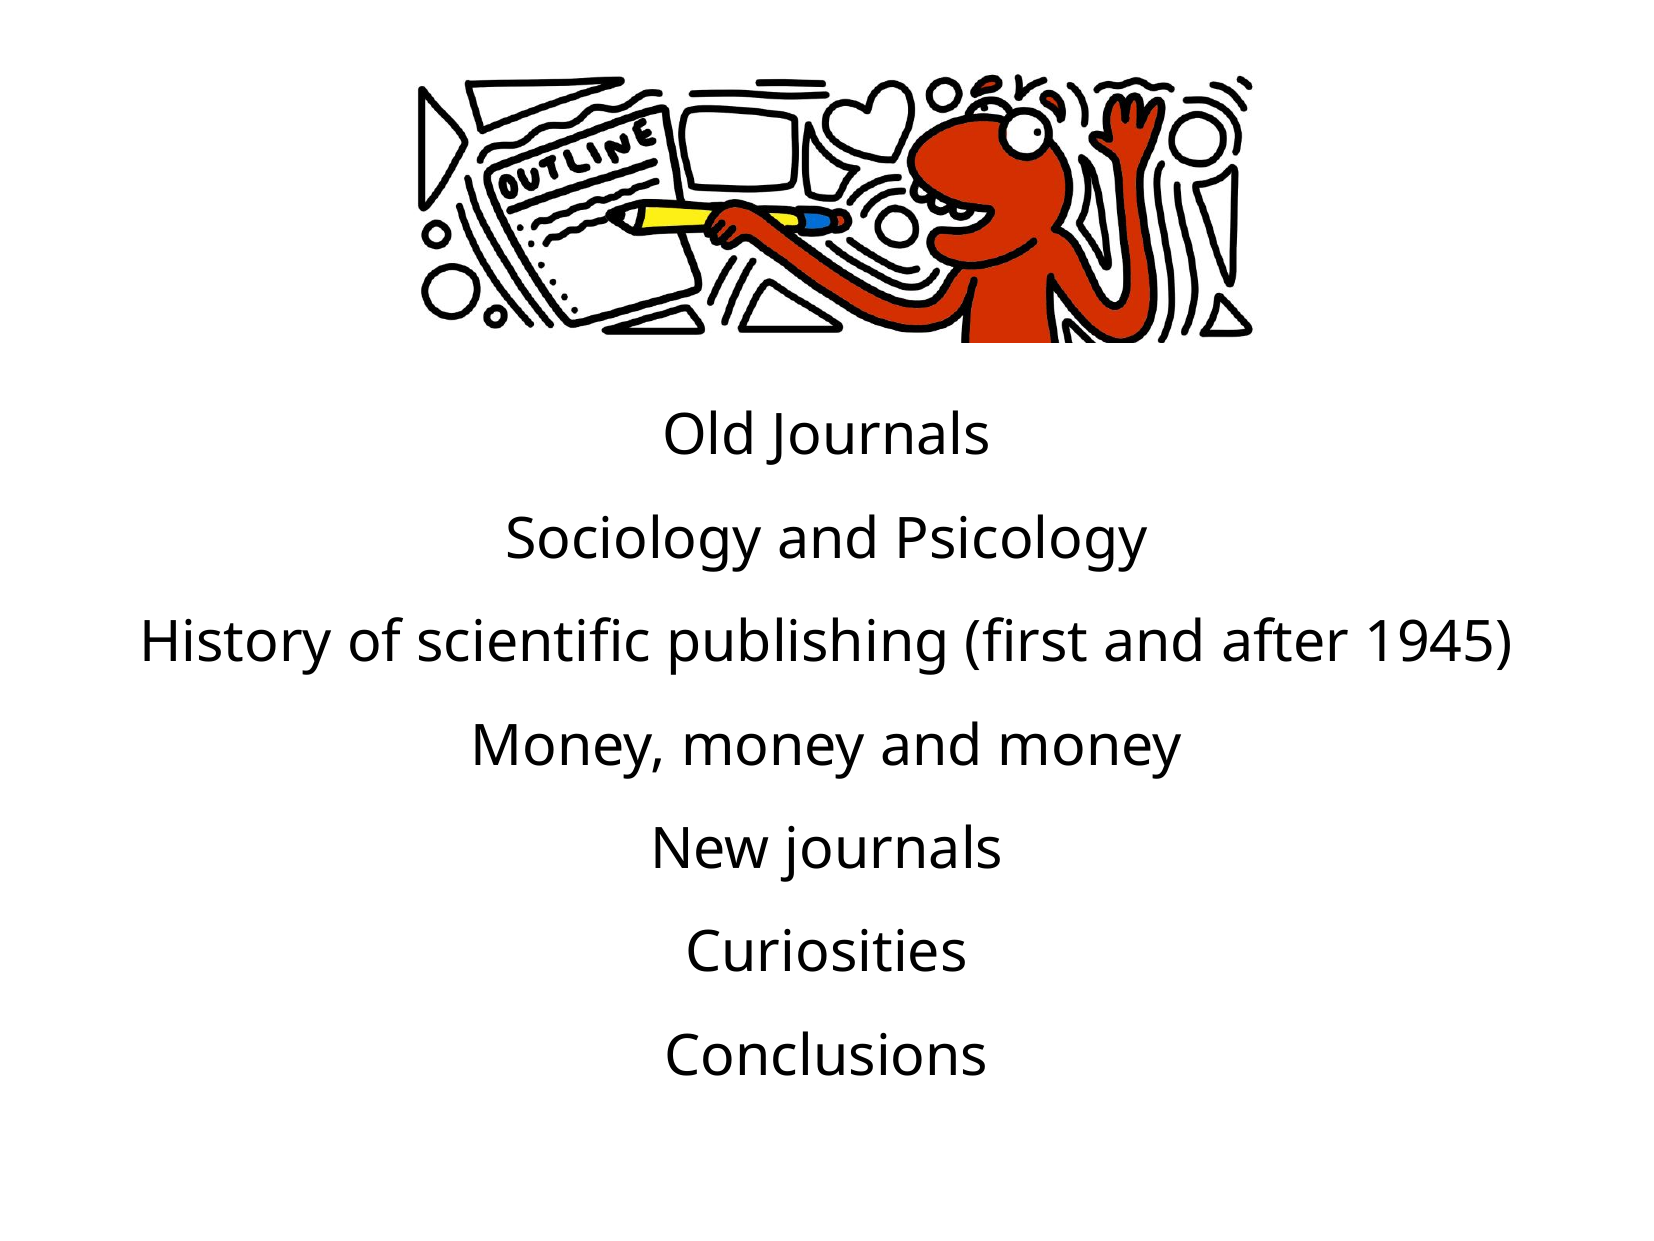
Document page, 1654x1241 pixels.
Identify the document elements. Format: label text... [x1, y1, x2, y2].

list Old Journals Sociology and Psicology History of scientific publishing (first and after 1945) Money, money and money New journals Curiosities Conclusions [82, 290, 1571, 1158]
picture [407, 72, 1258, 290]
